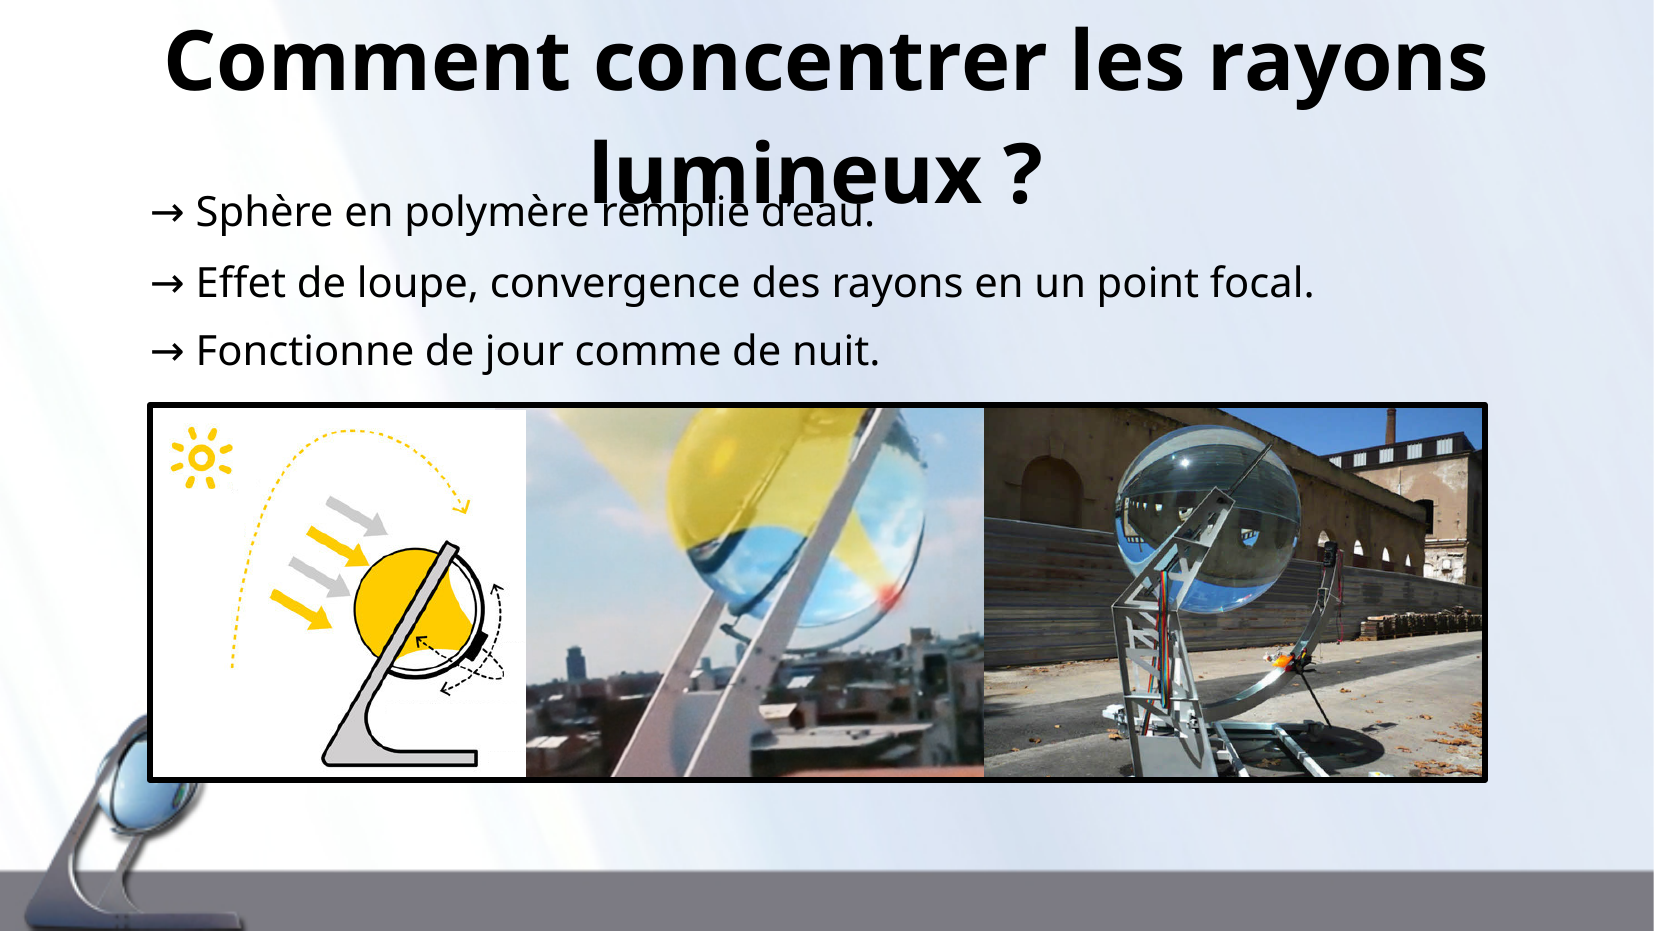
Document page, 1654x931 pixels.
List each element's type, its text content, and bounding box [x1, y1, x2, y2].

picture [0, 0, 1654, 931]
text_box → Fonctionne de jour comme de nuit. [135, 319, 1486, 387]
text_box → Sphère en polymère remplie d’eau. [135, 174, 961, 245]
text_box → Effet de loupe, convergence des rayons en un point focal. [135, 245, 1486, 319]
title Comment concentrer les rayons lumineux ? [82, 37, 1571, 193]
